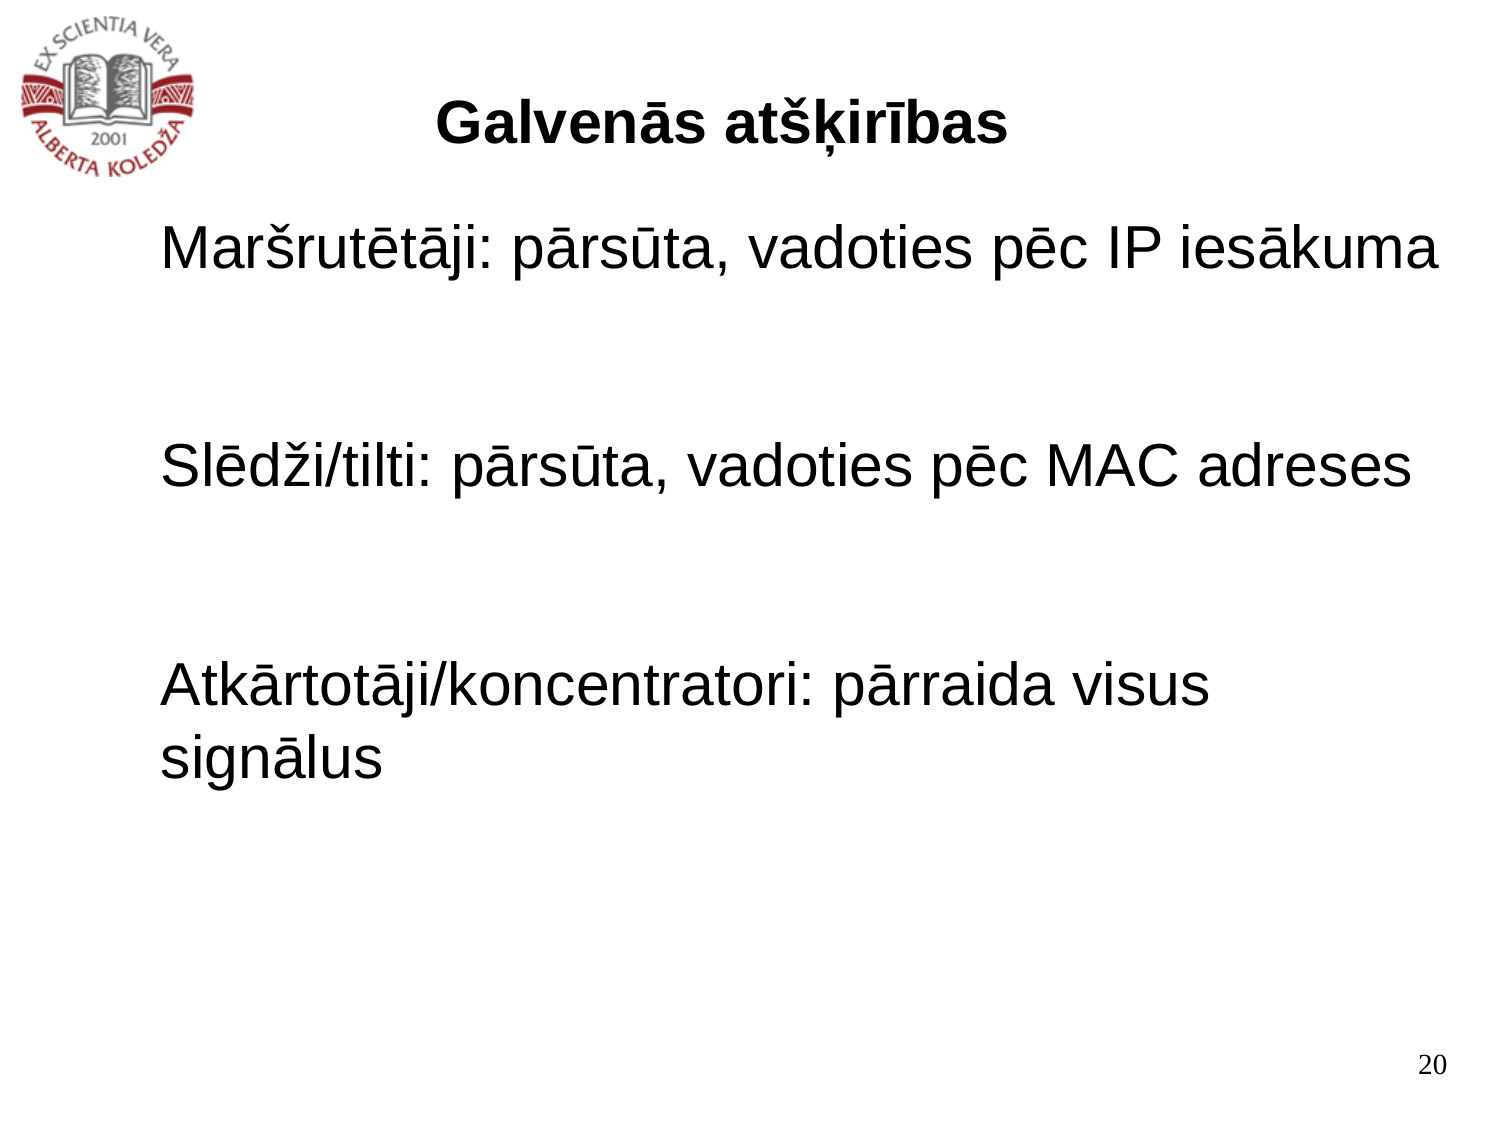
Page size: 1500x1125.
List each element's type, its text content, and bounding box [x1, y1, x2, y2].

text_box <skaitlis> [1312, 1037, 1463, 1101]
list Maršrutētāji: pārsūta, vadoties pēc IP iesākuma Slēdži/tilti: pārsūta, vadoties pēc MAC adreses Atkārtotāji/koncentratori: pārraida visus signālus [74, 200, 1463, 1101]
picture [21, 16, 194, 177]
title Galvenās atšķirības [50, 62, 1374, 175]
